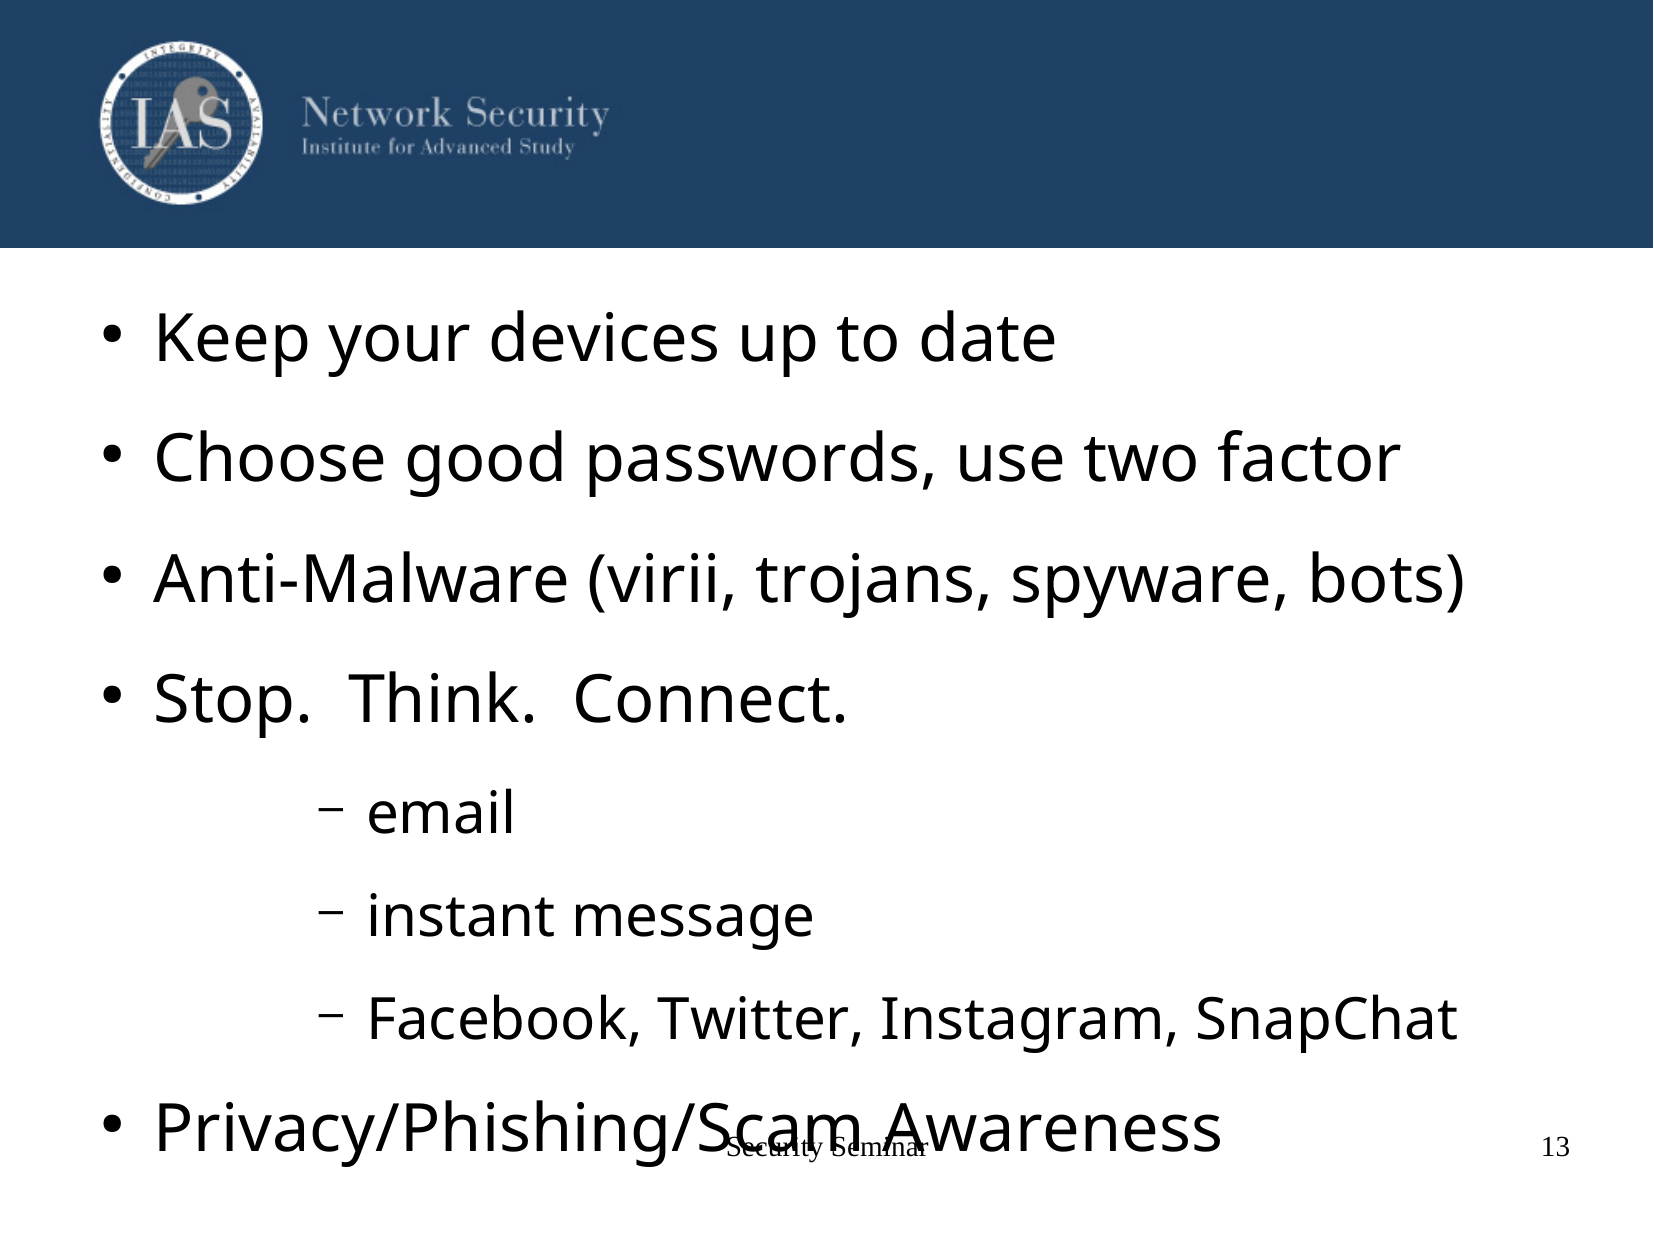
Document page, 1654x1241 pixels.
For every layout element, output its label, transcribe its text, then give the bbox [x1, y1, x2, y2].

picture [0, 0, 1653, 248]
list Keep your devices up to date Choose good passwords, use two factor Anti-Malware (virii, trojans, spyware, bots) Stop. Think. Connect. email instant message Facebook, Twitter, Instagram, SnapChat Privacy/Phishing/Scam Awareness [82, 290, 1571, 1179]
